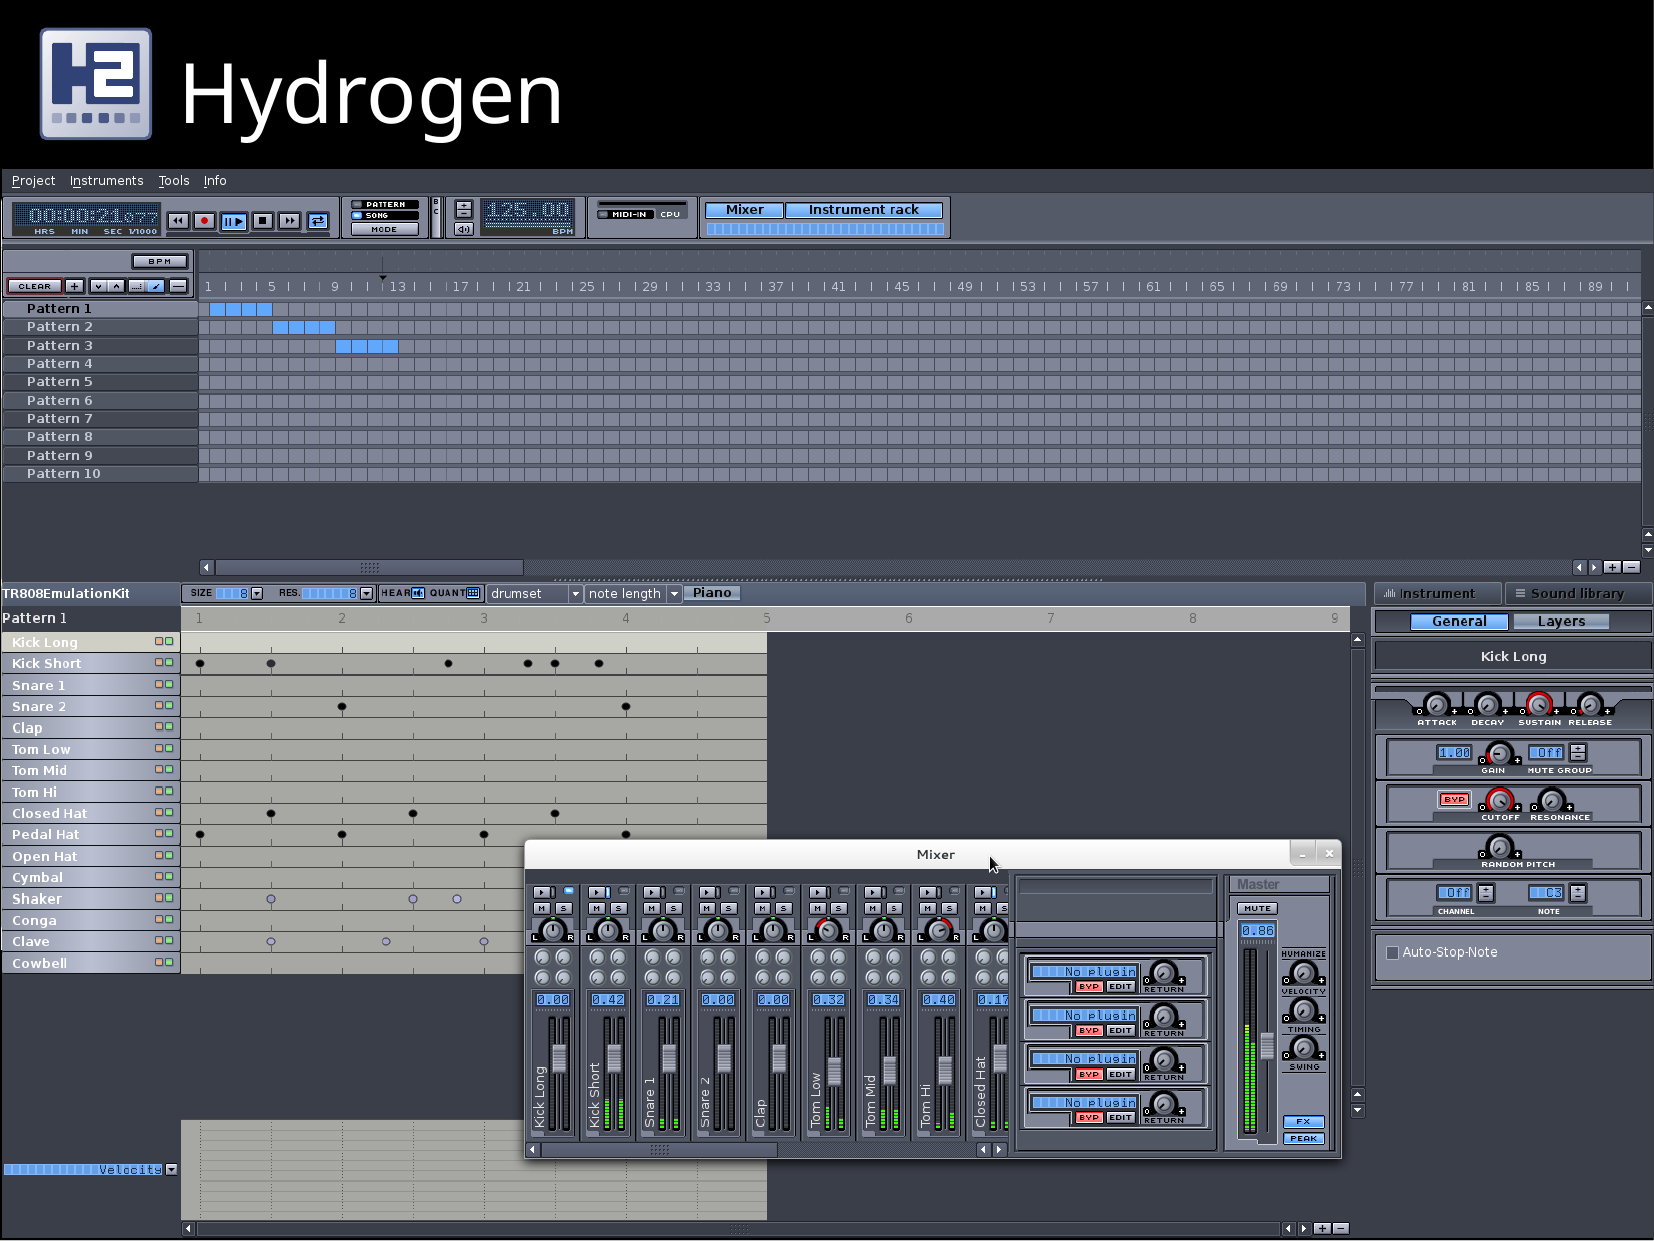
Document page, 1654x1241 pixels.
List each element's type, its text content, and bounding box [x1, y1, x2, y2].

text_box Hydrogen [163, 27, 663, 149]
text_box [0, 0, 1654, 1241]
picture [39, 27, 153, 141]
picture [1, 169, 1654, 1238]
